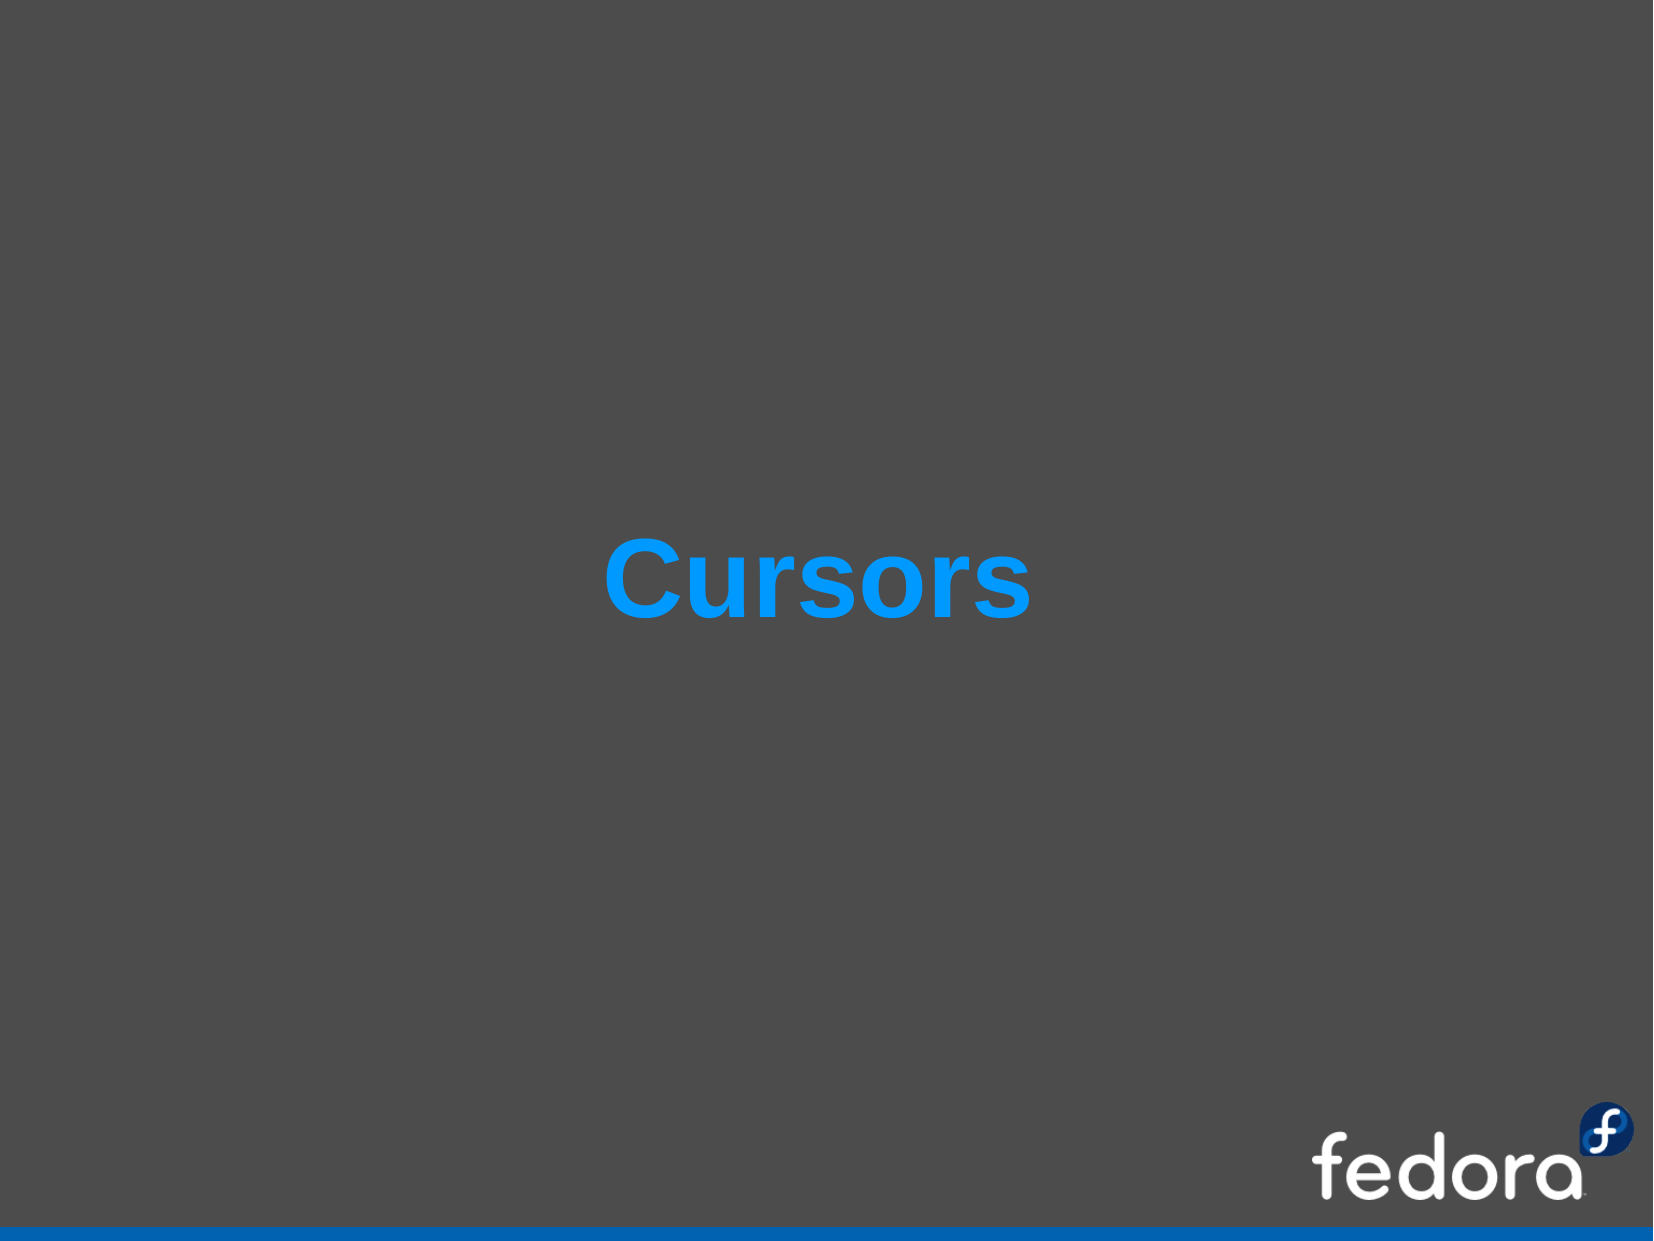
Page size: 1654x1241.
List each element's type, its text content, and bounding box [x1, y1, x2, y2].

title Cursors [112, 82, 1524, 1075]
picture [1312, 1102, 1634, 1200]
